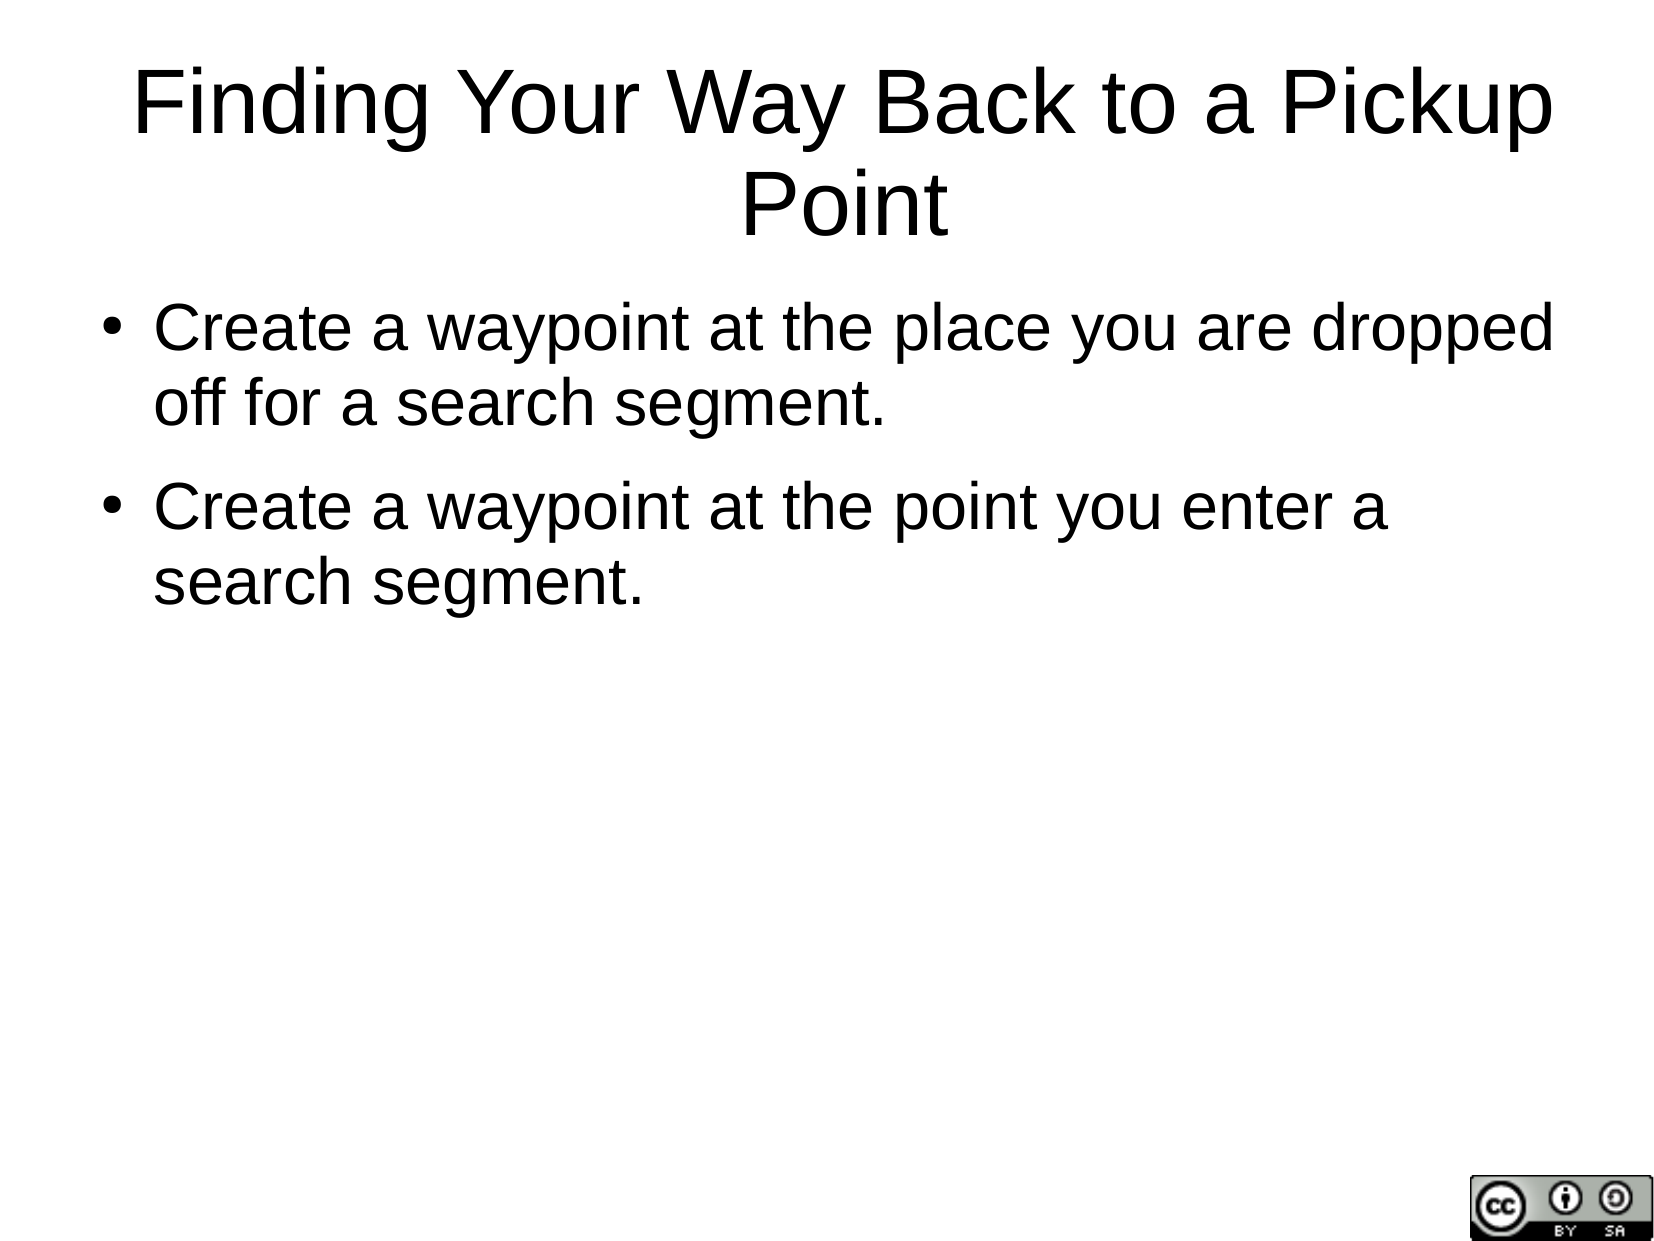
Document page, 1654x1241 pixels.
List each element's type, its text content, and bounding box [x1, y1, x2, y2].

list Create a waypoint at the place you are dropped off for a search segment. Create a waypoint at the point you enter a search segment. [82, 290, 1571, 1094]
picture [1470, 1175, 1654, 1241]
title Finding Your Way Back to a Pickup Point [82, 49, 1571, 257]
